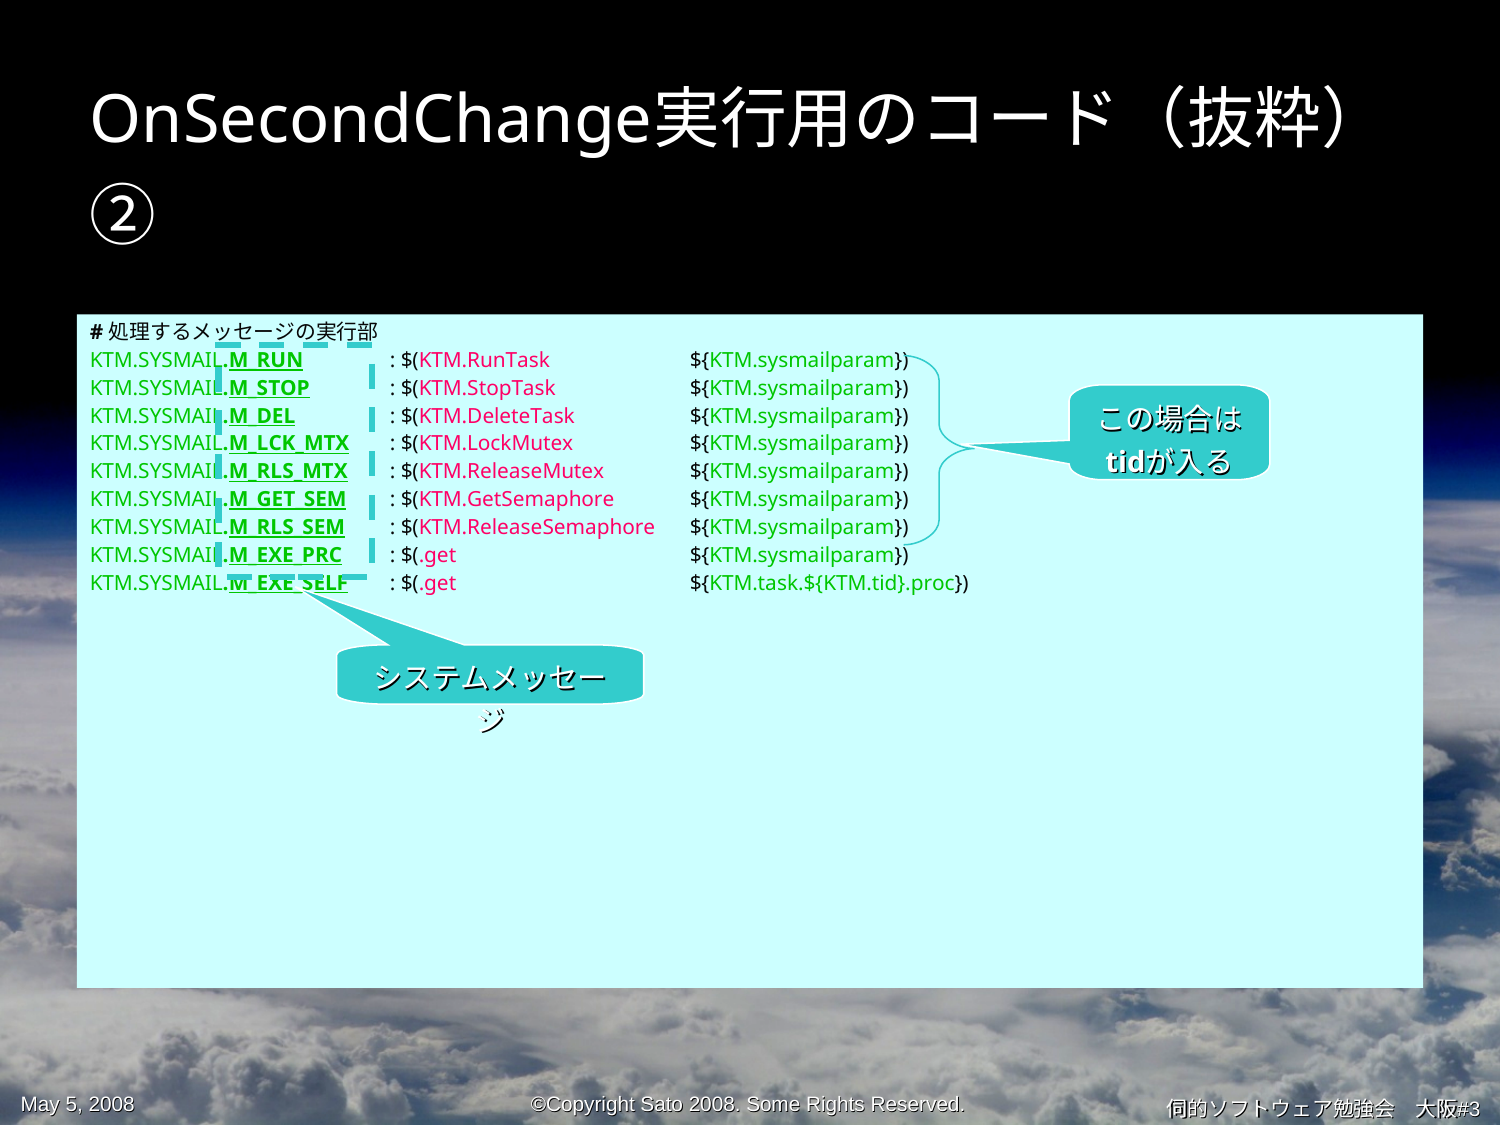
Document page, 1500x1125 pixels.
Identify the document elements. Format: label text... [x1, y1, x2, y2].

title OnSecondChange実行用のコード（抜粋）② [75, 47, 1426, 276]
text_box この場合はtidが入る [960, 384, 1270, 480]
list # 処理するメッセージの実行部 KTM.SYSMAIL.M_RUN : $(KTM.RunTask ${KTM.sysmailparam}) KTM.SYSMAIL.M_STOP : $(KTM.StopTask ${KTM.sysmailparam}) KTM.SYSMAIL.M_DEL : $(KTM.DeleteTask ${KTM.sysmailparam}) KTM.SYSMAIL.M_LCK_MTX : $(KTM.LockMutex ${KTM.sysmailparam}) KTM.SYSMAIL.M_RLS_MTX : $(KTM.ReleaseMutex ${KTM.sysmailparam}) KTM.SYSMAIL.M_GET_SEM : $(KTM.GetSemaphore ${KTM.sysmailparam}) KTM.SYSMAIL.M_RLS_SEM : $(KTM.ReleaseSemaphore ${KTM.sysmailparam}) KTM.SYSMAIL.M_EXE_PRC : $(.get ${KTM.sysmailparam}) KTM.SYSMAIL.M_EXE_SELF : $(.get ${KTM.task.${KTM.tid}.proc}) [75, 312, 1426, 988]
text_box システムメッセージ [295, 586, 644, 705]
